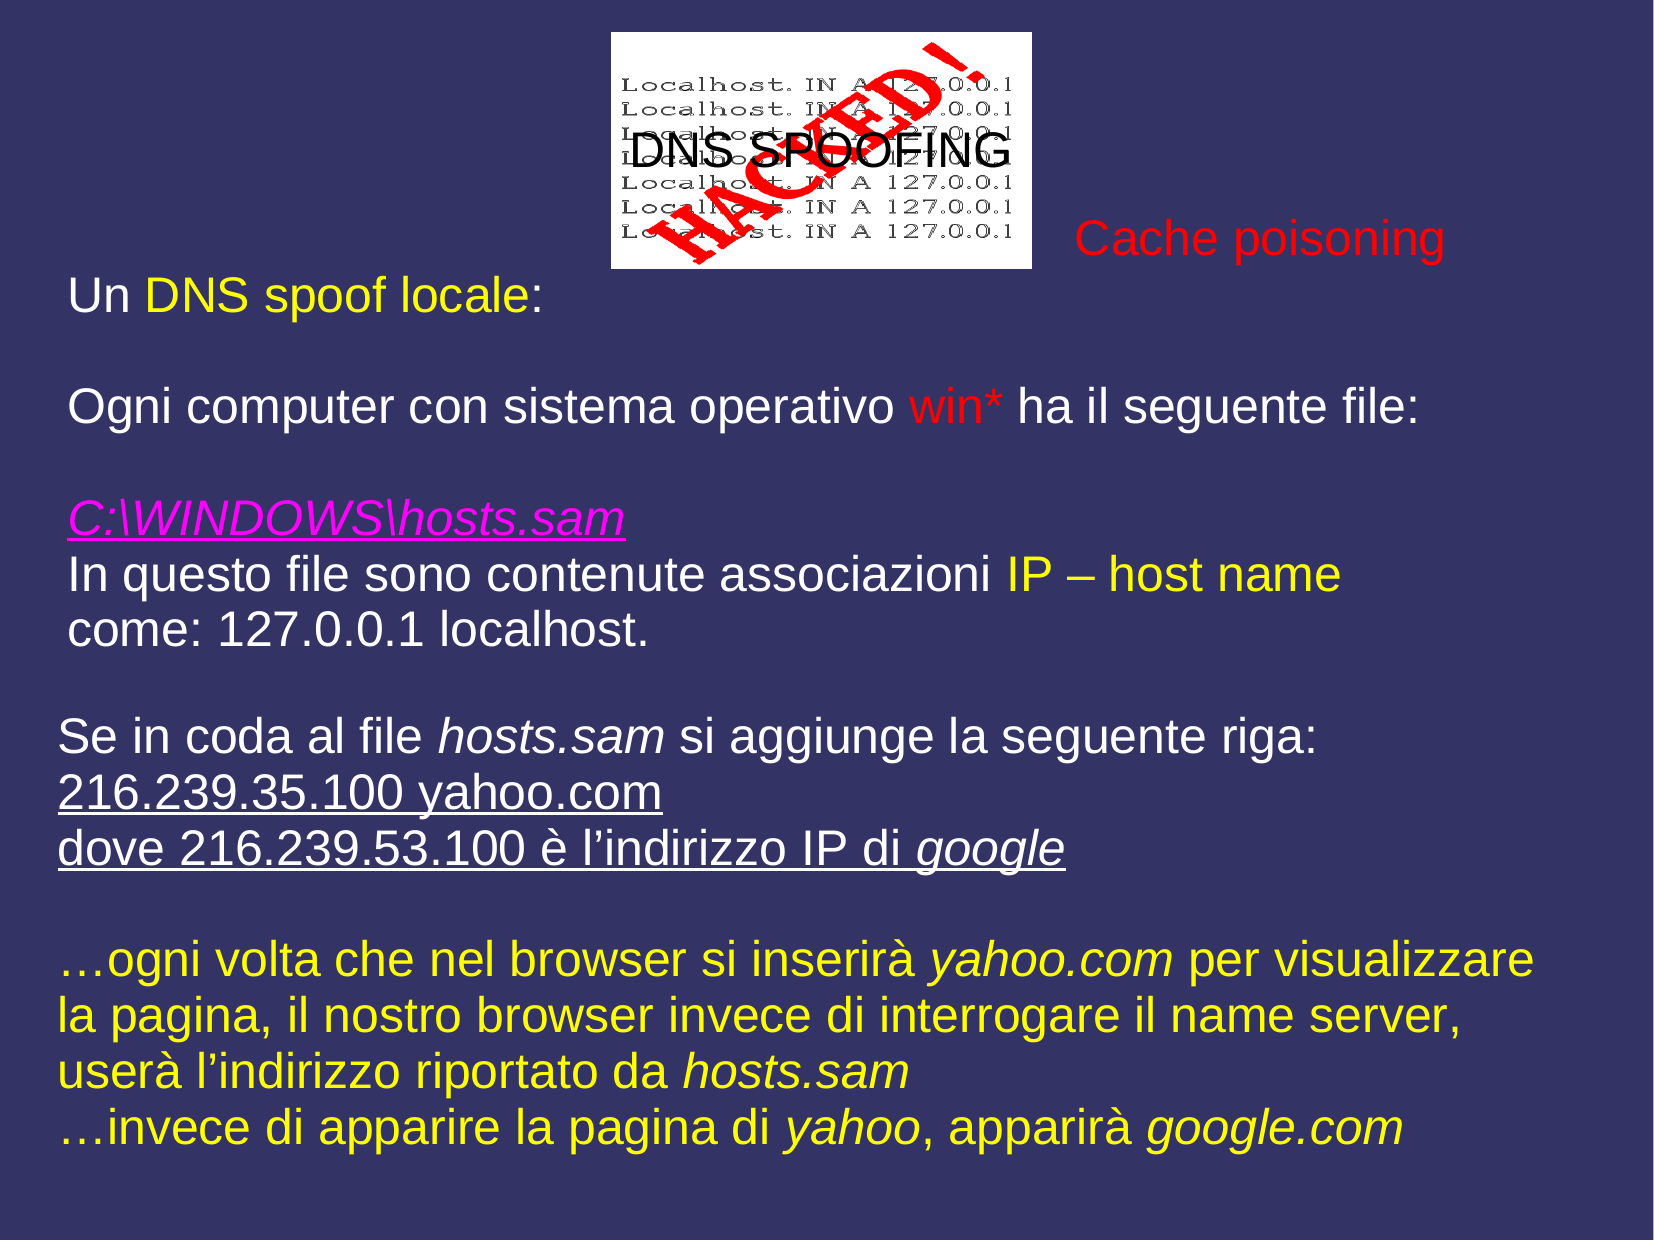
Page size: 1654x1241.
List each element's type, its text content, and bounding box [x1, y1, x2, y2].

text_box Se in coda al file hosts.sam si aggiunge la seguente riga: 216.239.35.100 yahoo.com dove 216.239.53.100 è l’indirizzo IP di google …ogni volta che nel browser si inserirà yahoo.com per visualizzare la pagina, il nostro browser invece di interrogare il name server, userà l’indirizzo riportato da hosts.sam …invece di apparire la pagina di yahoo, apparirà google.com [57, 708, 1536, 1155]
text_box Un DNS spoof locale: Ogni computer con sistema operativo win* ha il seguente file: C:\WINDOWS\hosts.sam In questo file sono contenute associazioni IP – host name come: 127.0.0.1 localhost. [67, 266, 1592, 713]
text_box Cache poisoning [1074, 209, 1447, 266]
picture [611, 32, 1032, 269]
